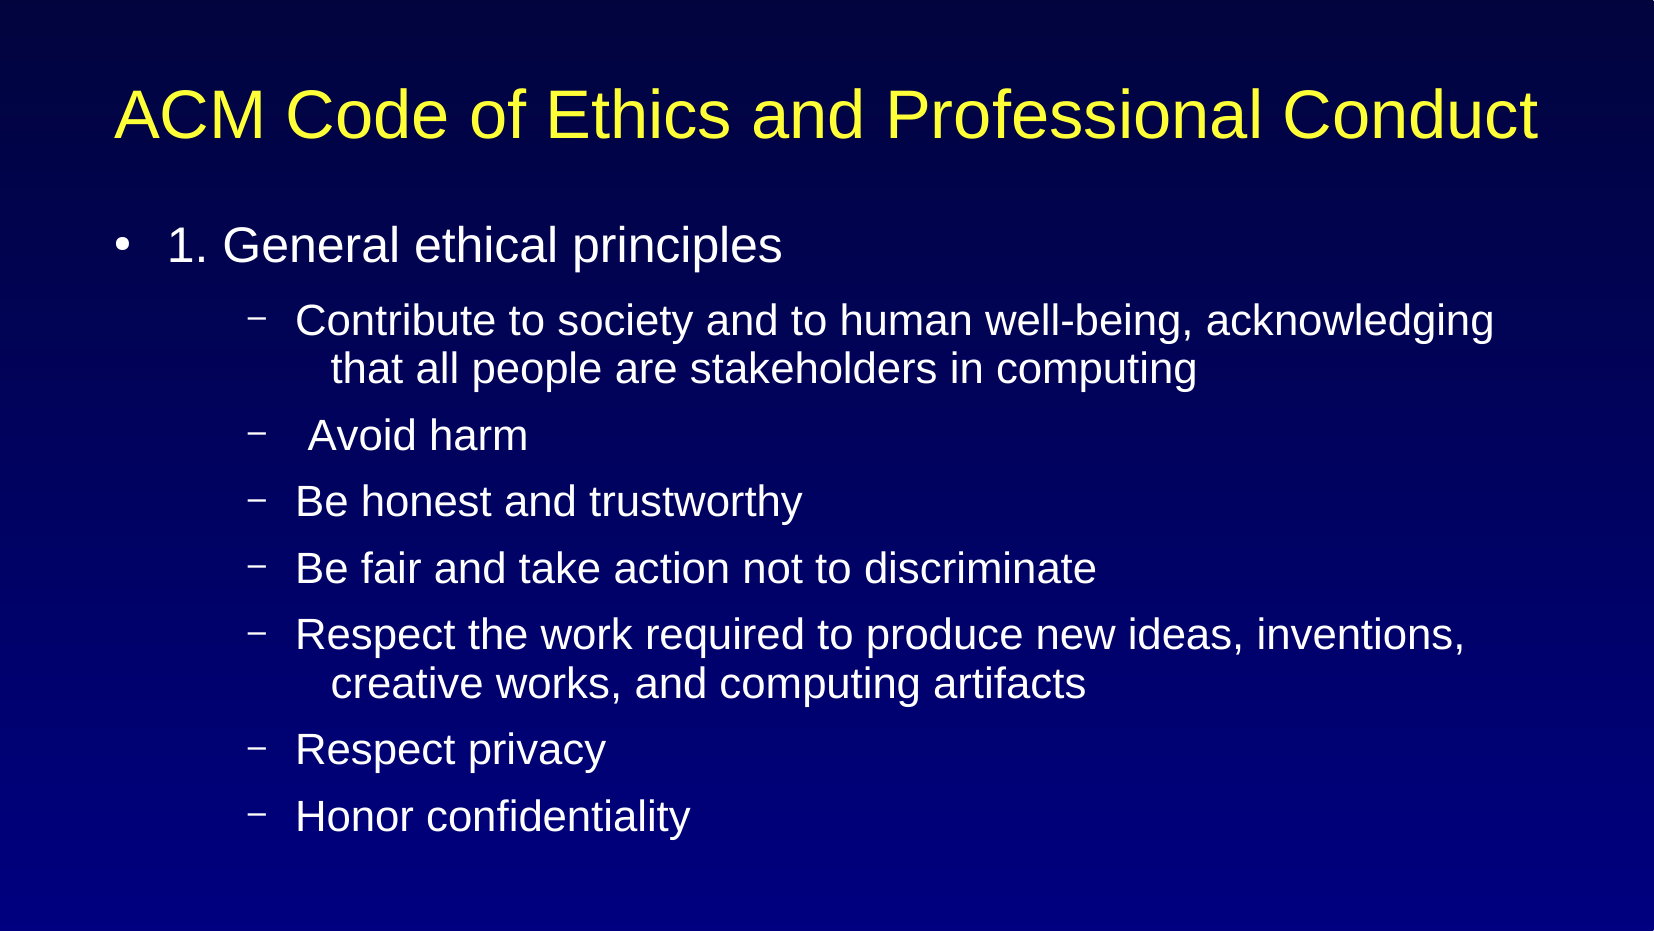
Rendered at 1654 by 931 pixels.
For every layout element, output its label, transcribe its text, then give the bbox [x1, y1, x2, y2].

list 1. General ethical principles Contribute to society and to human well-being, acknowledging that all people are stakeholders in computing Avoid harm Be honest and trustworthy Be fair and take action not to discriminate Respect the work required to produce new ideas, inventions, creative works, and computing artifacts Respect privacy Honor confidentiality [82, 217, 1571, 841]
title ACM Code of Ethics and Professional Conduct [82, 37, 1571, 193]
